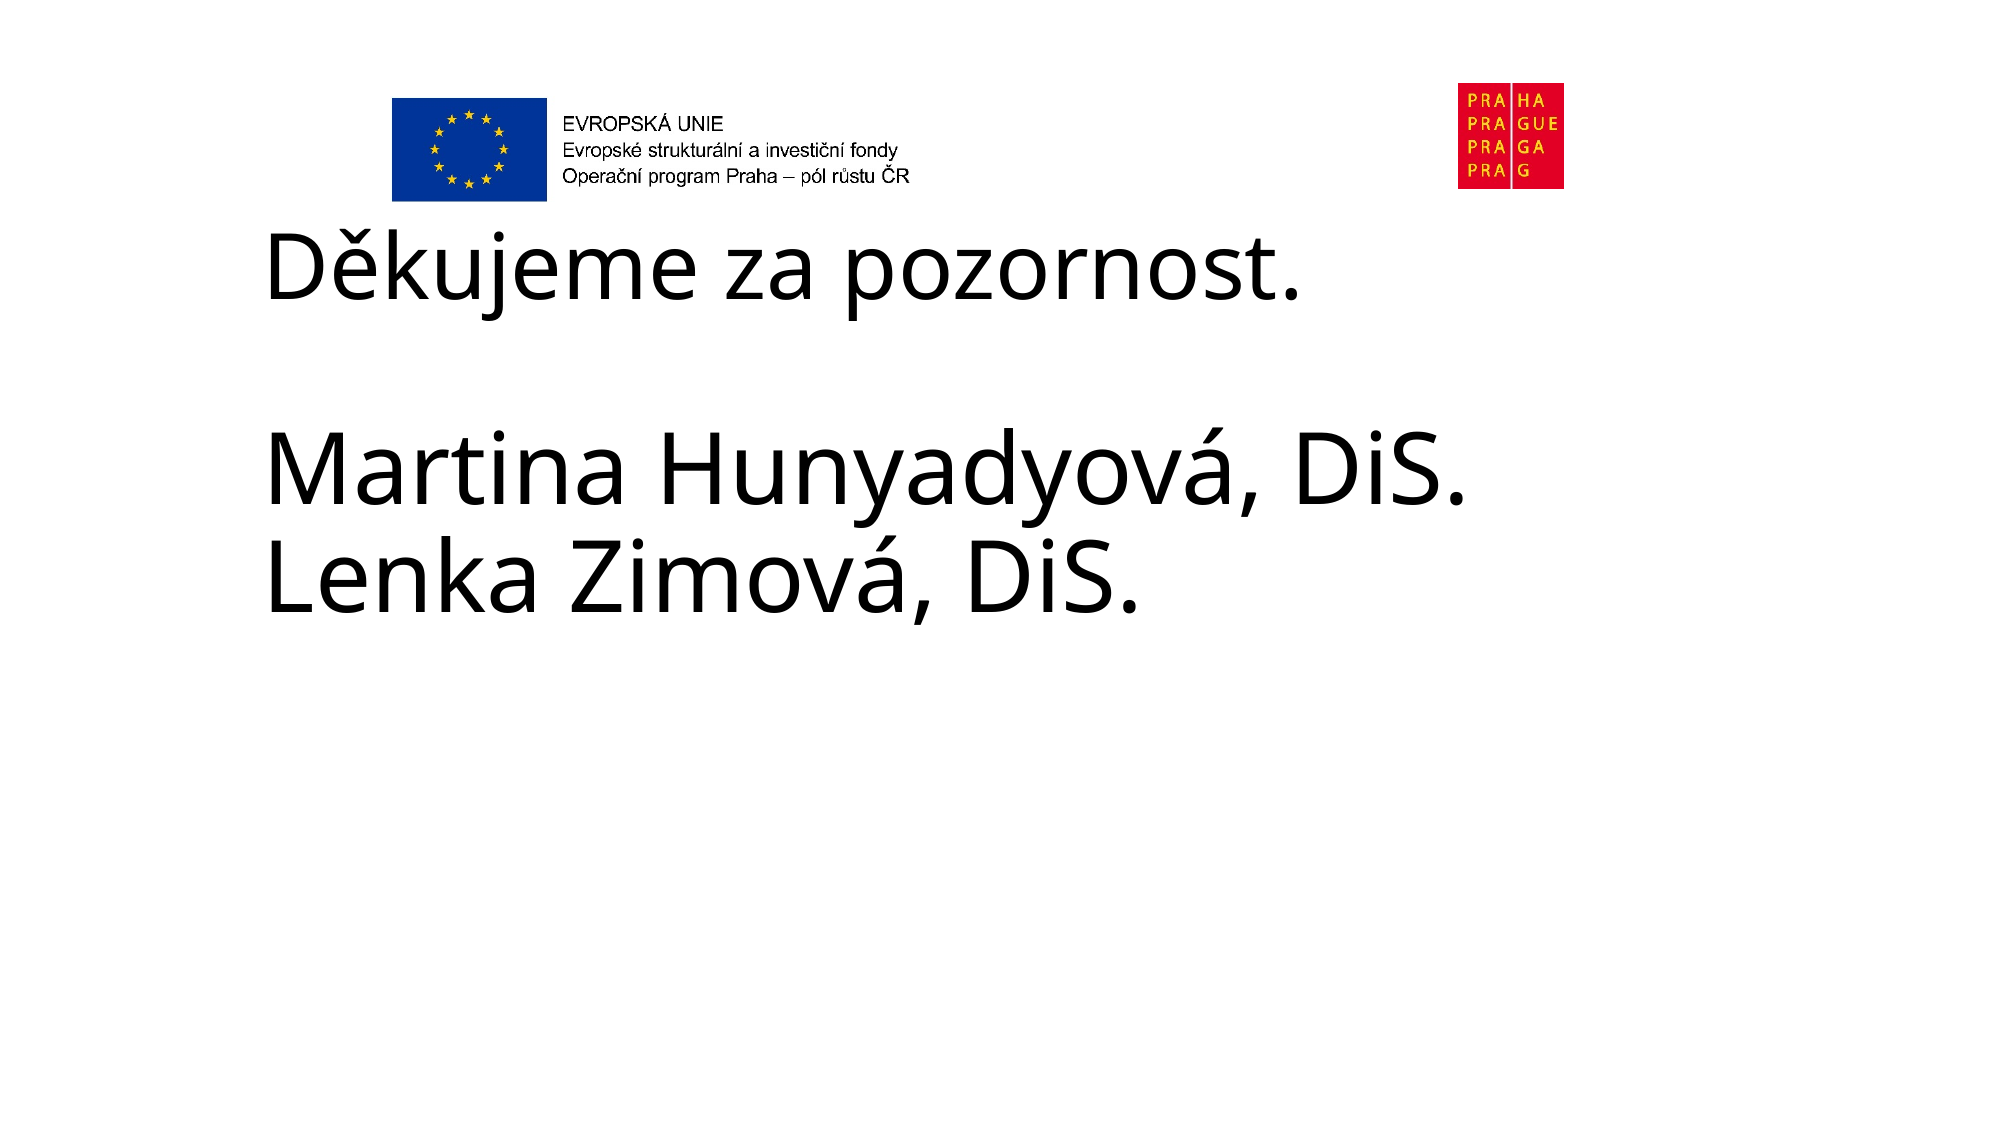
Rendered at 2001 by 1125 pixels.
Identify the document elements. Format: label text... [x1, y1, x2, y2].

picture [1458, 83, 1564, 189]
title Děkujeme za pozornost. Martina Hunyadyová, DiS. Lenka Zimová, DiS. [248, 212, 1735, 1029]
picture [390, 96, 921, 202]
